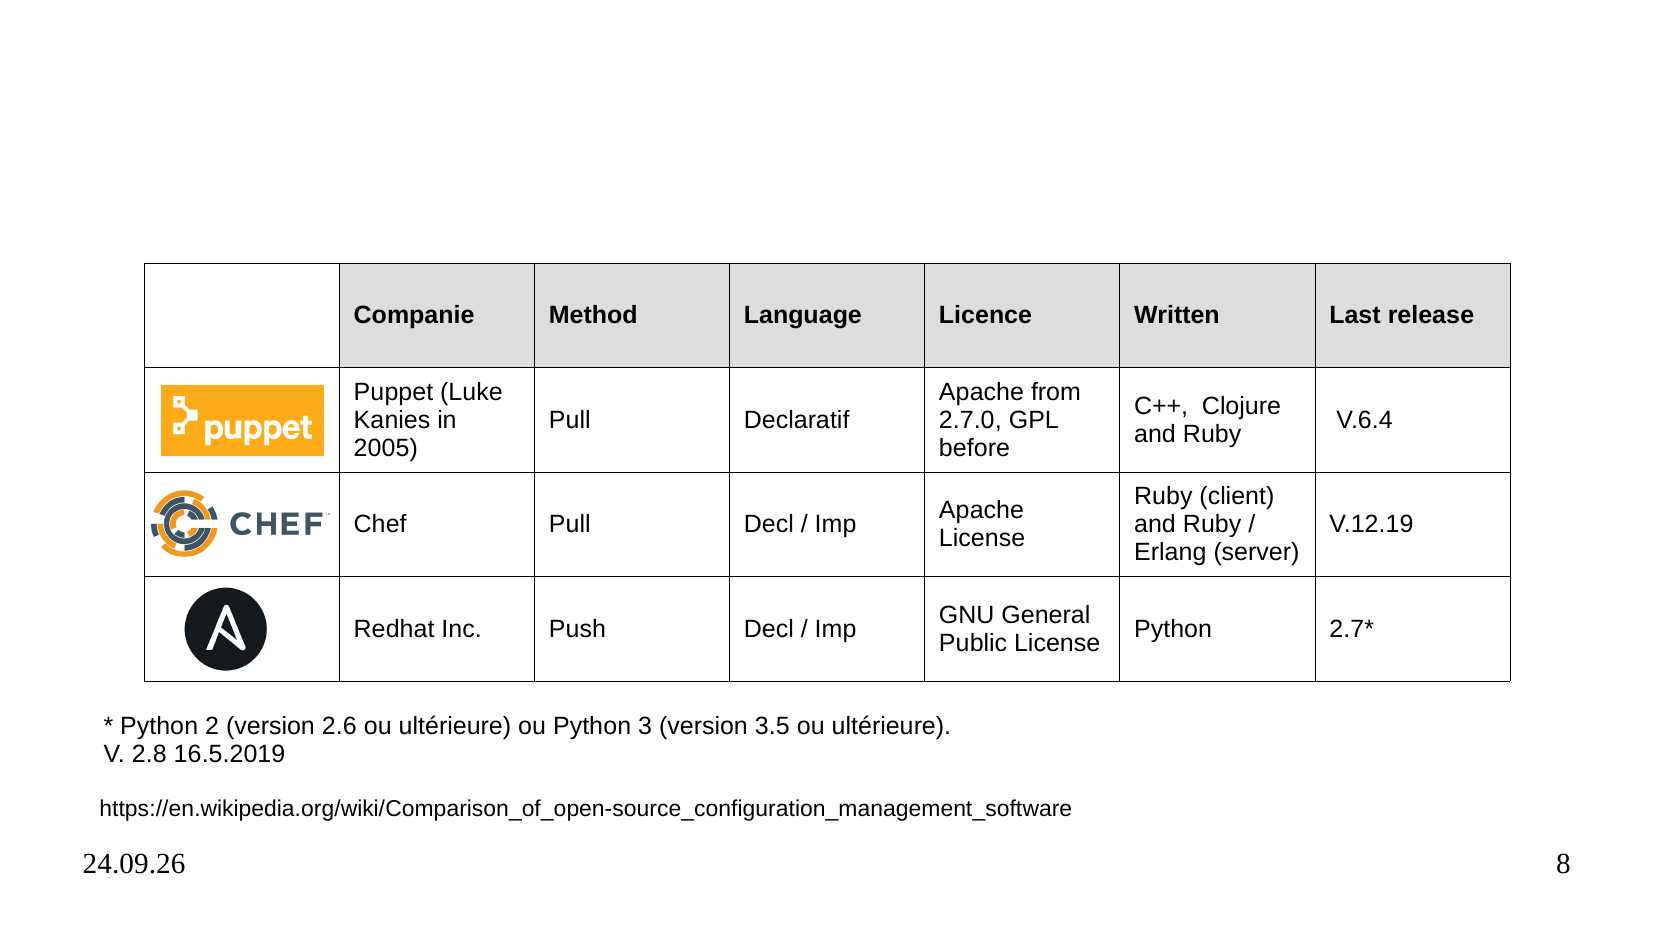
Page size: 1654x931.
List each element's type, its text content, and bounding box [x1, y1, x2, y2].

table_cell Apache from 2.7.0, GPL before [925, 368, 1119, 472]
table_cell Pull [535, 473, 729, 576]
table_header Language [730, 264, 924, 367]
table_cell 2.7* [1316, 577, 1510, 681]
table_cell V.6.4 [1316, 368, 1510, 472]
table_header Licence [925, 264, 1119, 367]
table_cell Redhat Inc. [340, 577, 534, 681]
table_cell [145, 577, 339, 681]
table_cell Decl / Imp [730, 473, 924, 576]
table_header Written [1120, 264, 1315, 367]
table_header Method [535, 264, 729, 367]
table_cell Declaratif [730, 368, 924, 472]
table_cell Decl / Imp [730, 577, 924, 681]
table_cell Python [1120, 577, 1315, 681]
picture [151, 490, 330, 557]
table_cell GNU General Public License [925, 577, 1119, 681]
table_header Last release [1316, 264, 1510, 367]
table_header Companie [340, 264, 534, 367]
picture [161, 385, 324, 456]
table_cell [145, 368, 339, 472]
table_cell C++, Clojure and Ruby [1120, 368, 1315, 472]
table_cell Ruby (client) and Ruby / Erlang (server) [1120, 473, 1315, 576]
table_header [145, 264, 339, 367]
table_cell Pull [535, 368, 729, 472]
picture [181, 584, 270, 674]
table_cell [145, 473, 339, 576]
table_cell V.12.19 [1316, 473, 1510, 576]
text_box * Python 2 (version 2.6 ou ultérieure) ou Python 3 (version 3.5 ou ultérieure). V. 2.8 16.5.2019 [88, 704, 1566, 780]
table_cell Push [535, 577, 729, 681]
table_cell Chef [340, 473, 534, 576]
table_cell Puppet (Luke Kanies in 2005) [340, 368, 534, 472]
text_box https://en.wikipedia.org/wiki/Comparison_of_open-source_configuration_management_software [84, 787, 1654, 845]
table_cell Apache License [925, 473, 1119, 576]
